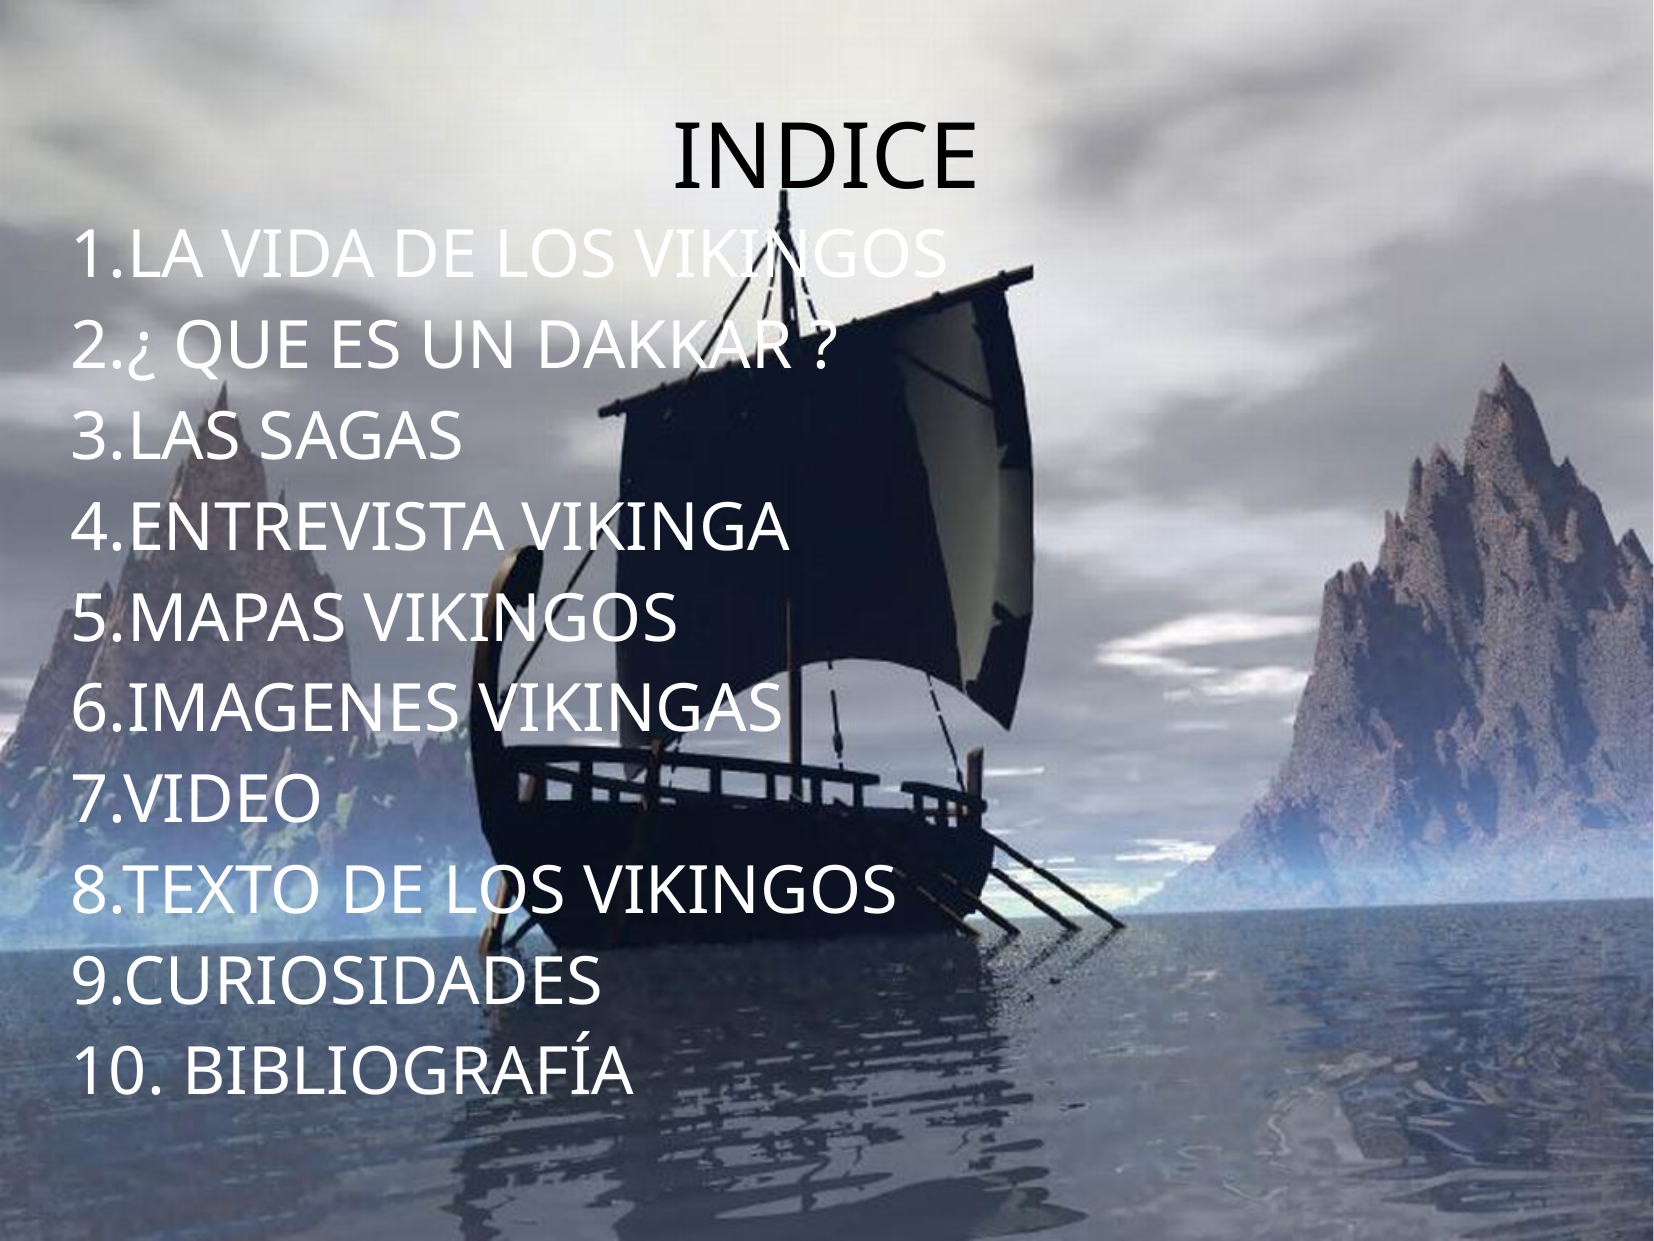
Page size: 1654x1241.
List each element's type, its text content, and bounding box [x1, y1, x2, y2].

title INDICE [82, 49, 1571, 257]
picture [0, 0, 1654, 1241]
subtitle 1.LA VIDA DE LOS VIKINGOS 2.¿ QUE ES UN DAKKAR ? 3.LAS SAGAS 4.ENTREVISTA VIKINGA 5.MAPAS VIKINGOS 6.IMAGENES VIKINGAS 7.VIDEO 8.TEXTO DE LOS VIKINGOS 9.CURIOSIDADES 10. BIBLIOGRAFÍA [70, 189, 1560, 1241]
